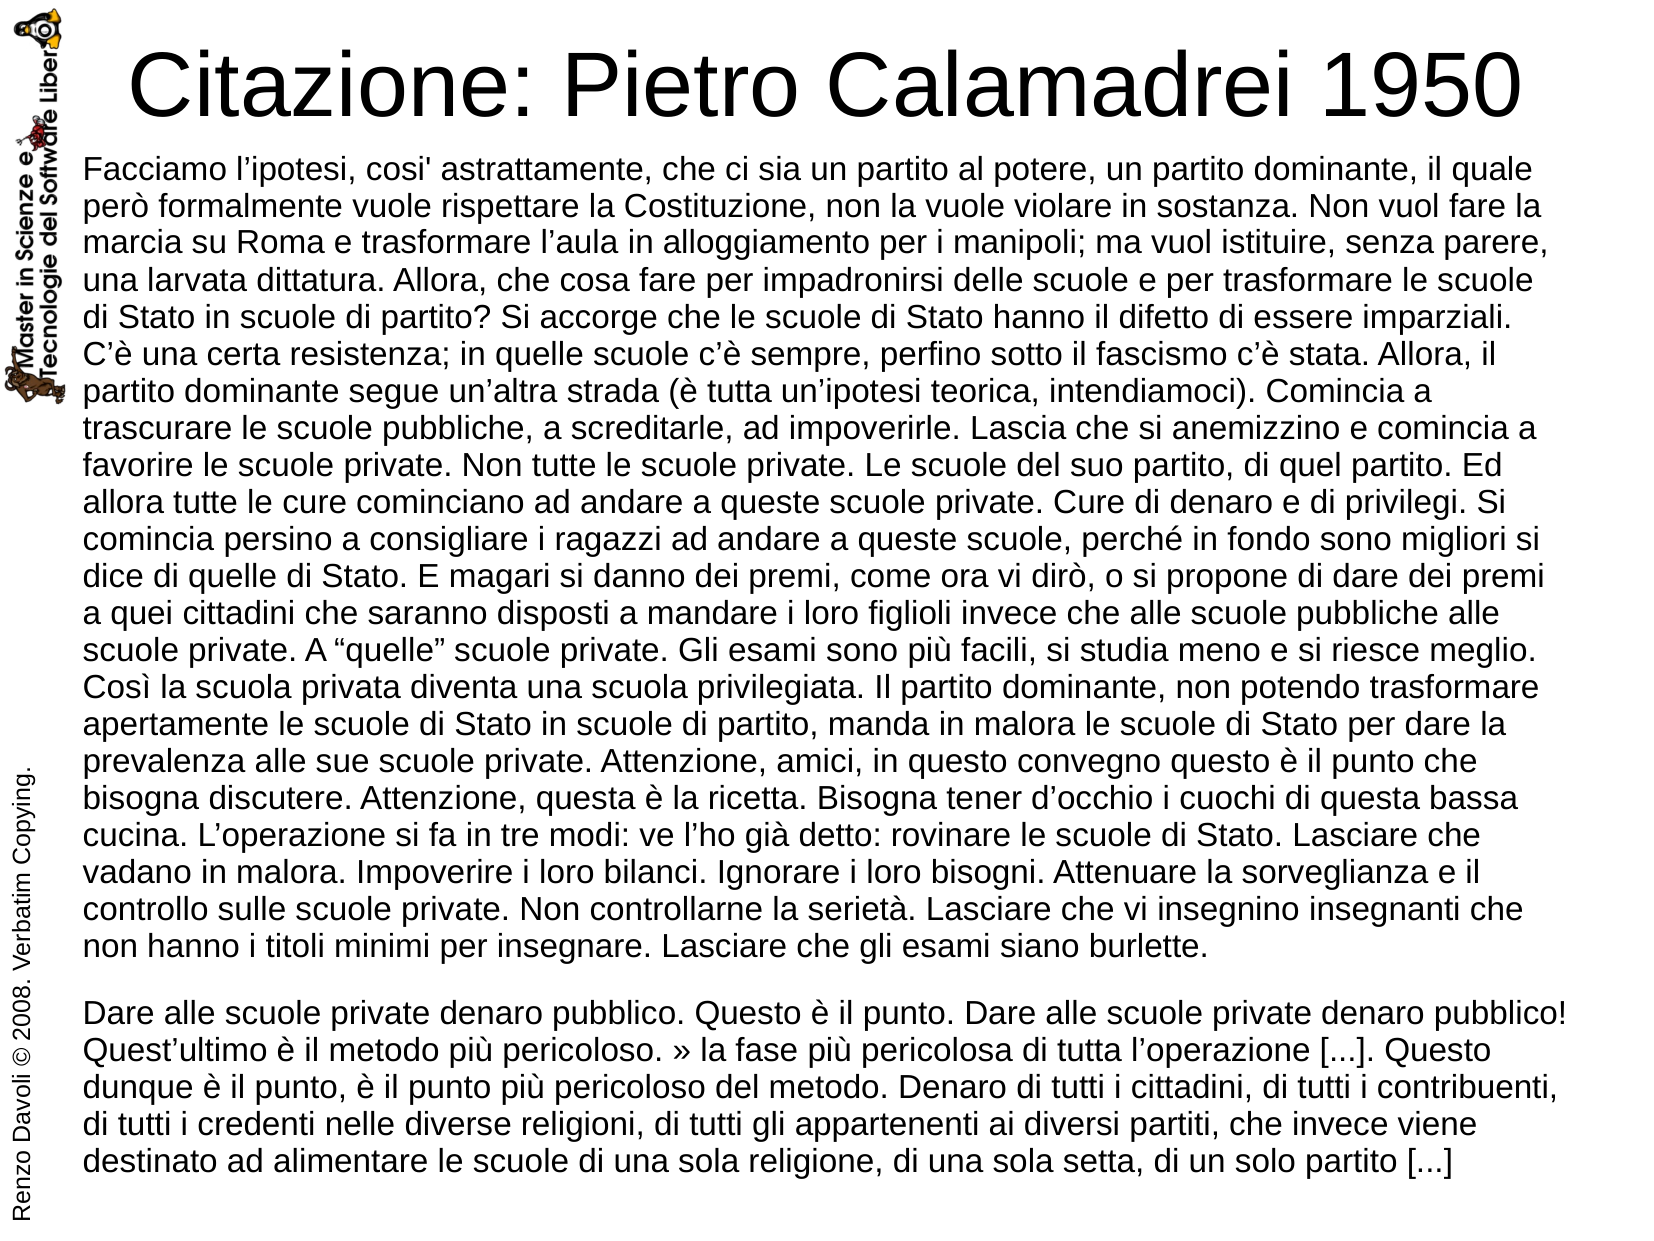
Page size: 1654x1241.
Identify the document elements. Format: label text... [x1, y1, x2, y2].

list Facciamo l’ipotesi, cosi' astrattamente, che ci sia un partito al potere, un partito dominante, il quale però formalmente vuole rispettare la Costituzione, non la vuole violare in sostanza. Non vuol fare la marcia su Roma e trasformare l’aula in alloggiamento per i manipoli; ma vuol istituire, senza parere, una larvata dittatura. Allora, che cosa fare per impadronirsi delle scuole e per trasformare le scuole di Stato in scuole di partito? Si accorge che le scuole di Stato hanno il difetto di essere imparziali. C’è una certa resistenza; in quelle scuole c’è sempre, perfino sotto il fascismo c’è stata. Allora, il partito dominante segue un’altra strada (è tutta un’ipotesi teorica, intendiamoci). Comincia a trascurare le scuole pubbliche, a screditarle, ad impoverirle. Lascia che si anemizzino e comincia a favorire le scuole private. Non tutte le scuole private. Le scuole del suo partito, di quel partito. Ed allora tutte le cure cominciano ad andare a queste scuole private. Cure di denaro e di privilegi. Si comincia persino a consigliare i ragazzi ad andare a queste scuole, perché in fondo sono migliori si dice di quelle di Stato. E magari si danno dei premi, come ora vi dirò, o si propone di dare dei premi a quei cittadini che saranno disposti a mandare i loro figlioli invece che alle scuole pubbliche alle scuole private. A “quelle” scuole private. Gli esami sono più facili, si studia meno e si riesce meglio. Così la scuola privata diventa una scuola privilegiata. Il partito dominante, non potendo trasformare apertamente le scuole di Stato in scuole di partito, manda in malora le scuole di Stato per dare la prevalenza alle sue scuole private. Attenzione, amici, in questo convegno questo è il punto che bisogna discutere. Attenzione, questa è la ricetta. Bisogna tener d’occhio i cuochi di questa bassa cucina. L’operazione si fa in tre modi: ve l’ho già detto: rovinare le scuole di Stato. Lasciare che vadano in malora. Impoverire i loro bilanci. Ignorare i loro bisogni. Attenuare la sorveglianza e il controllo sulle scuole private. Non controllarne la serietà. Lasciare che vi insegnino insegnanti che non hanno i titoli minimi per insegnare. Lasciare che gli esami siano burlette. Dare alle scuole private denaro pubblico. Questo è il punto. Dare alle scuole private denaro pubblico! Quest’ultimo è il metodo più pericoloso. » la fase più pericolosa di tutta l’operazione [...]. Questo dunque è il punto, è il punto più pericoloso del metodo. Denaro di tutti i cittadini, di tutti i contribuenti, di tutti i credenti nelle diverse religioni, di tutti gli appartenenti ai diversi partiti, che invece viene destinato ad alimentare le scuole di una sola religione, di una sola setta, di un solo partito [...] [82, 150, 1571, 1180]
picture [1, 2, 69, 413]
title Citazione: Pietro Calamadrei 1950 [82, 33, 1571, 136]
